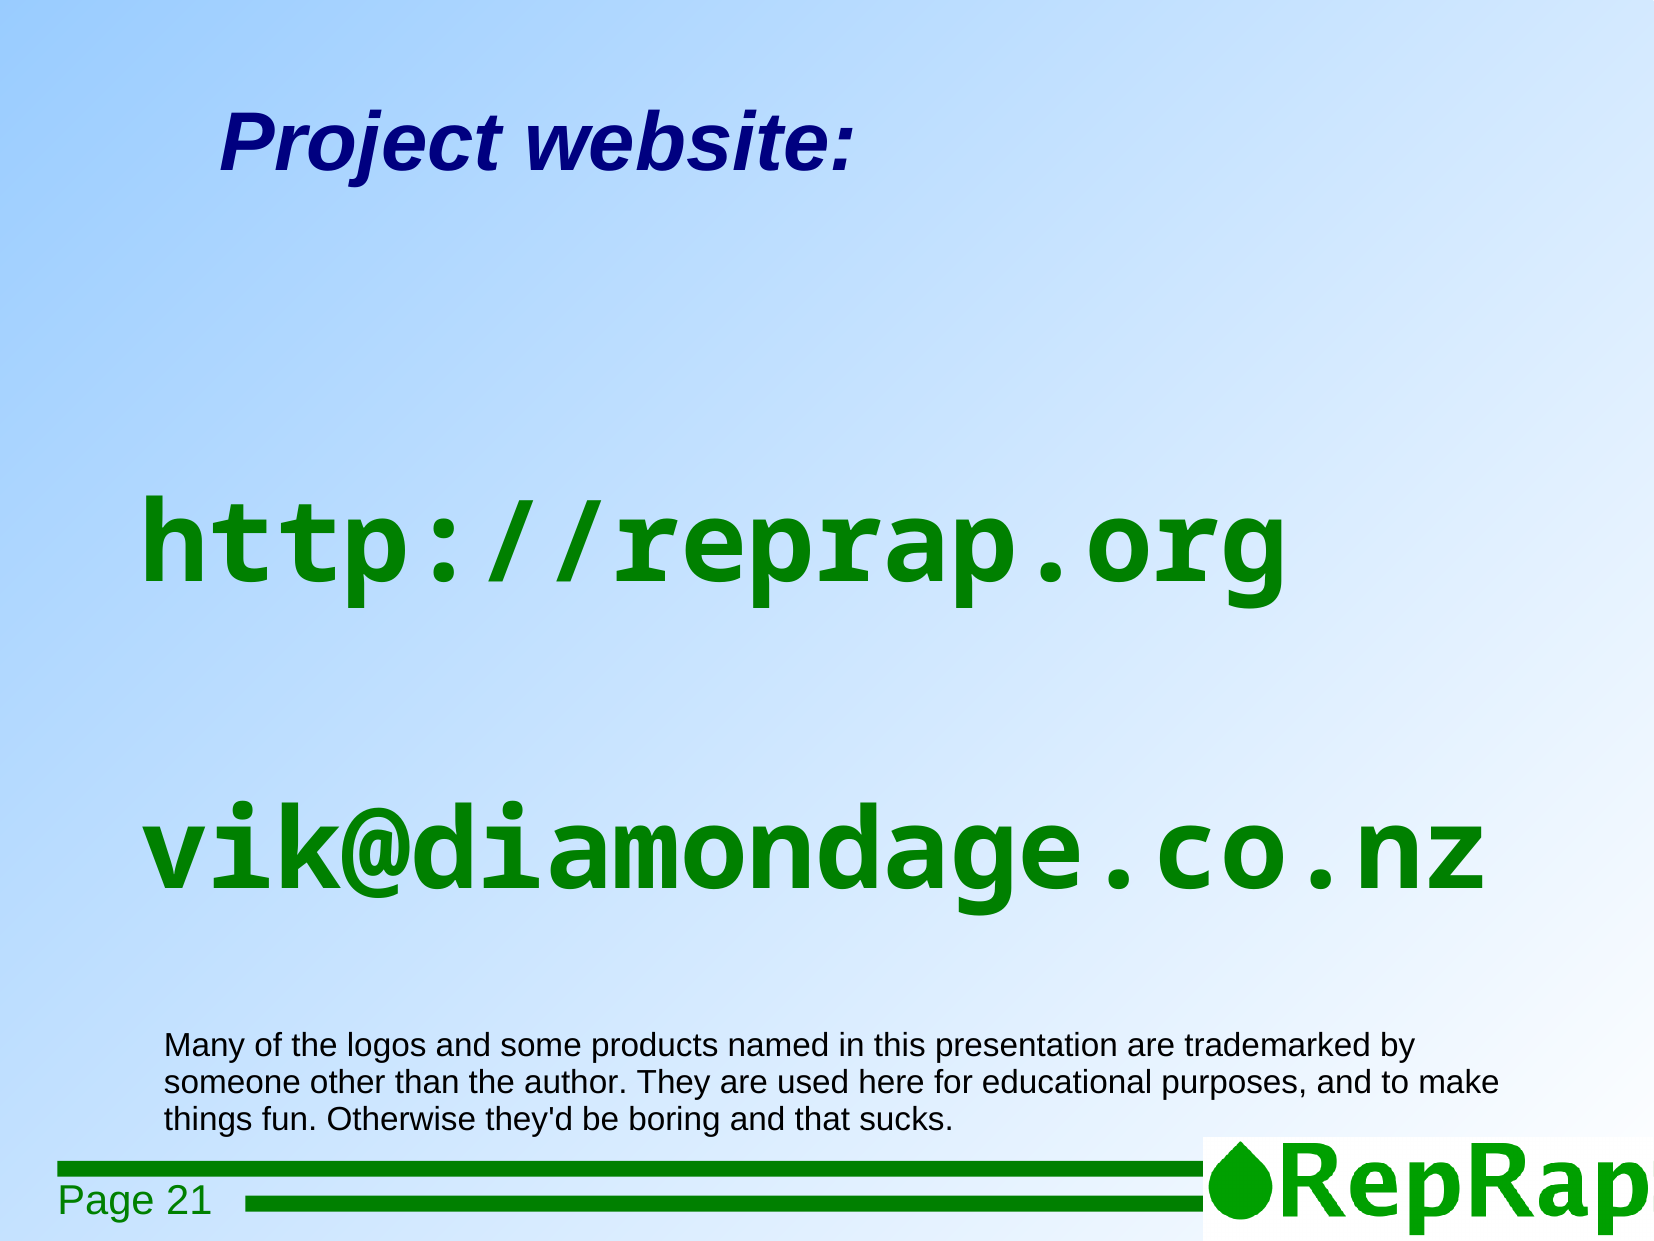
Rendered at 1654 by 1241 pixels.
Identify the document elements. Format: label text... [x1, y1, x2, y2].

picture [1203, 1137, 1654, 1241]
text_box Many of the logos and some products named in this presentation are trademarked by someone other than the author. They are used here for educational purposes, and to make things fun. Otherwise they'd be boring and that sucks. [163, 1026, 1518, 1138]
text_box http://reprap.org vik@diamondage.co.nz [140, 461, 1521, 866]
title Project website: [0, 38, 1654, 246]
